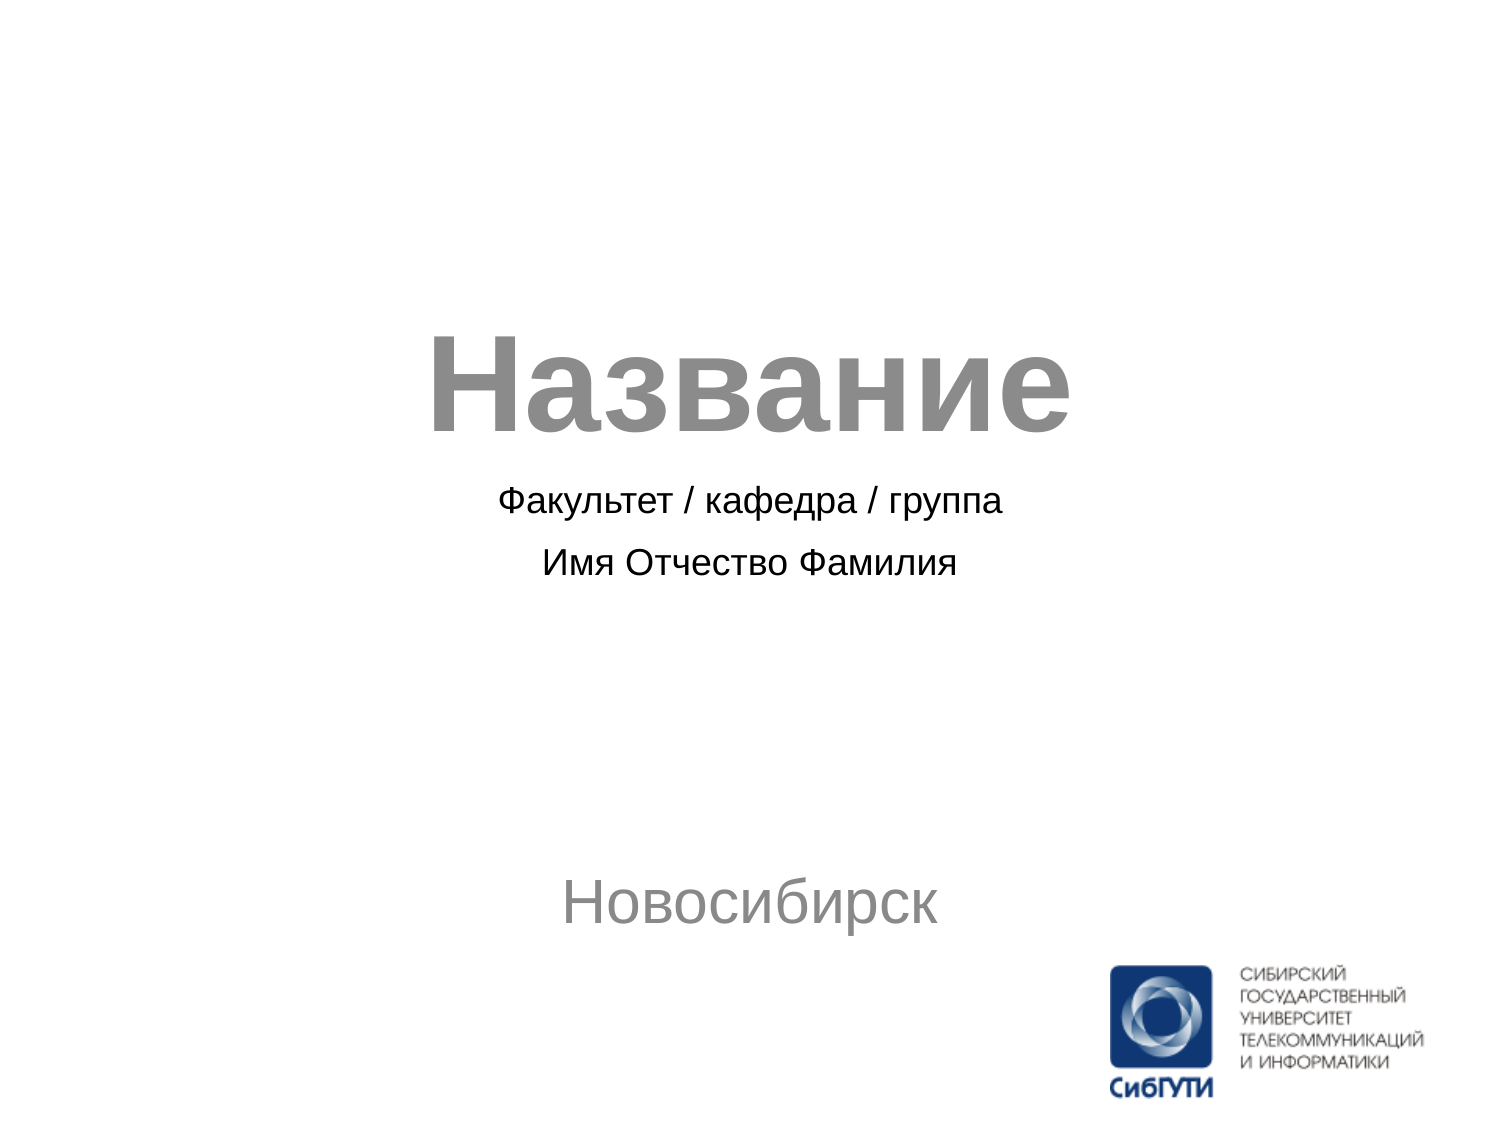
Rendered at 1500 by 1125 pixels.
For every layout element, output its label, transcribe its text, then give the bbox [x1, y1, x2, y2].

picture [1110, 964, 1426, 1099]
text_box Имя Отчество Фамилия [527, 533, 973, 591]
text_box Факультет / кафедра / группа [482, 472, 1018, 530]
text_box Новосибирск [352, 779, 1148, 945]
title Название [0, 255, 1500, 497]
